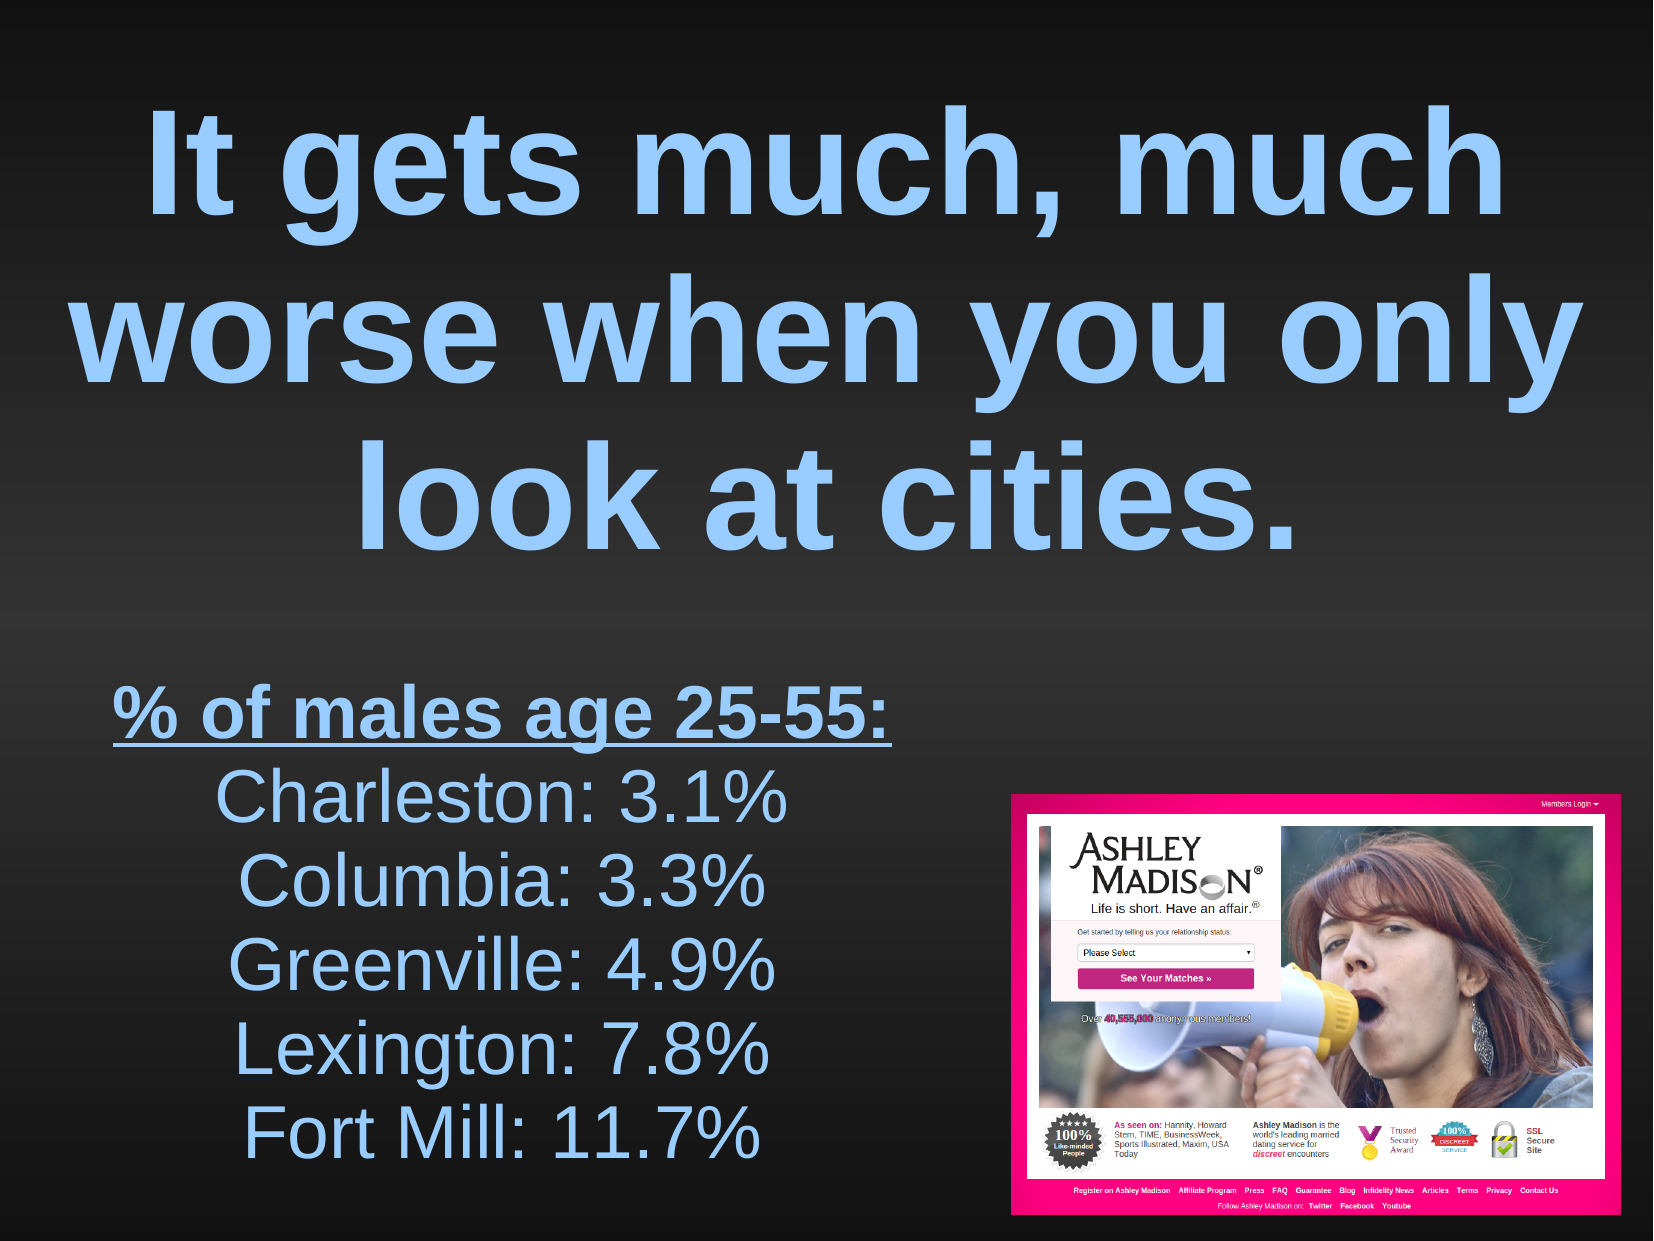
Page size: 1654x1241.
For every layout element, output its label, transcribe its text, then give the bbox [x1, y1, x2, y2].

title It gets much, much worse when you only look at cities. [3, 0, 1653, 661]
picture [1011, 794, 1621, 1216]
title % of males age 25-55: Charleston: 3.1% Columbia: 3.3% Greenville: 4.9% Lexington: 7.8% Fort Mill: 11.7% [15, 630, 991, 1216]
